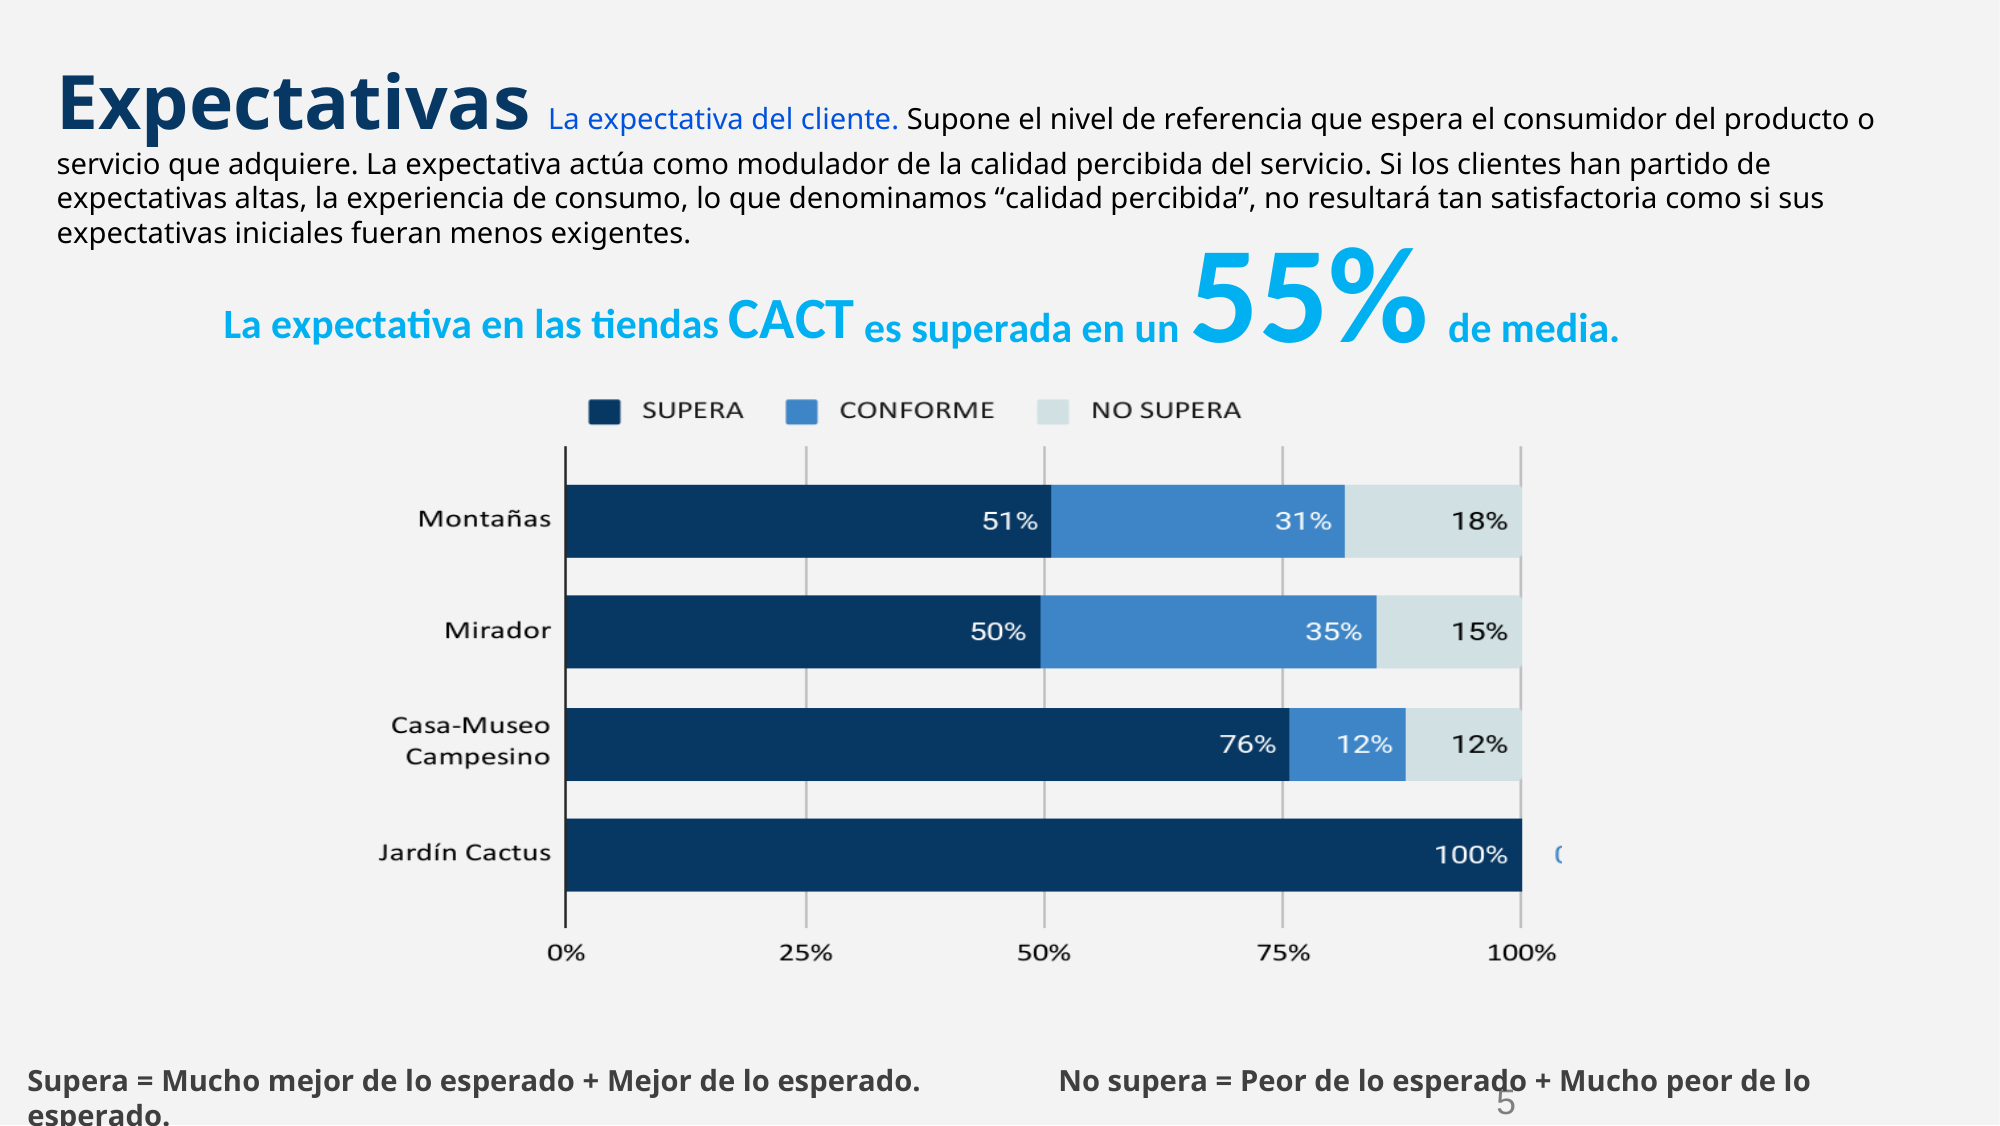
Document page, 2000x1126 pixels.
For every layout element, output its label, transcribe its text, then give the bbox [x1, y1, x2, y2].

text_box <número> [1478, 1069, 1945, 1126]
picture [268, 368, 1562, 998]
list Supera = Mucho mejor de lo esperado + Mejor de lo esperado. No supera = Peor de lo esperado + Mucho peor de lo esperado. [27, 1062, 1914, 1121]
text_box La expectativa en las tiendas CACT [208, 272, 787, 450]
text_box es superada en un 55% de media. [787, 197, 2000, 379]
text_box Expectativas La expectativa del cliente. Supone el nivel de referencia que espera el consumidor del producto o servicio que adquiere. La expectativa actúa como modulador de la calidad percibida del servicio. Si los clientes han partido de expectativas altas, la experiencia de consumo, lo que denominamos “calidad percibida”, no resultará tan satisfactoria como si sus expectativas iniciales fueran menos exigentes. [38, 0, 1938, 305]
